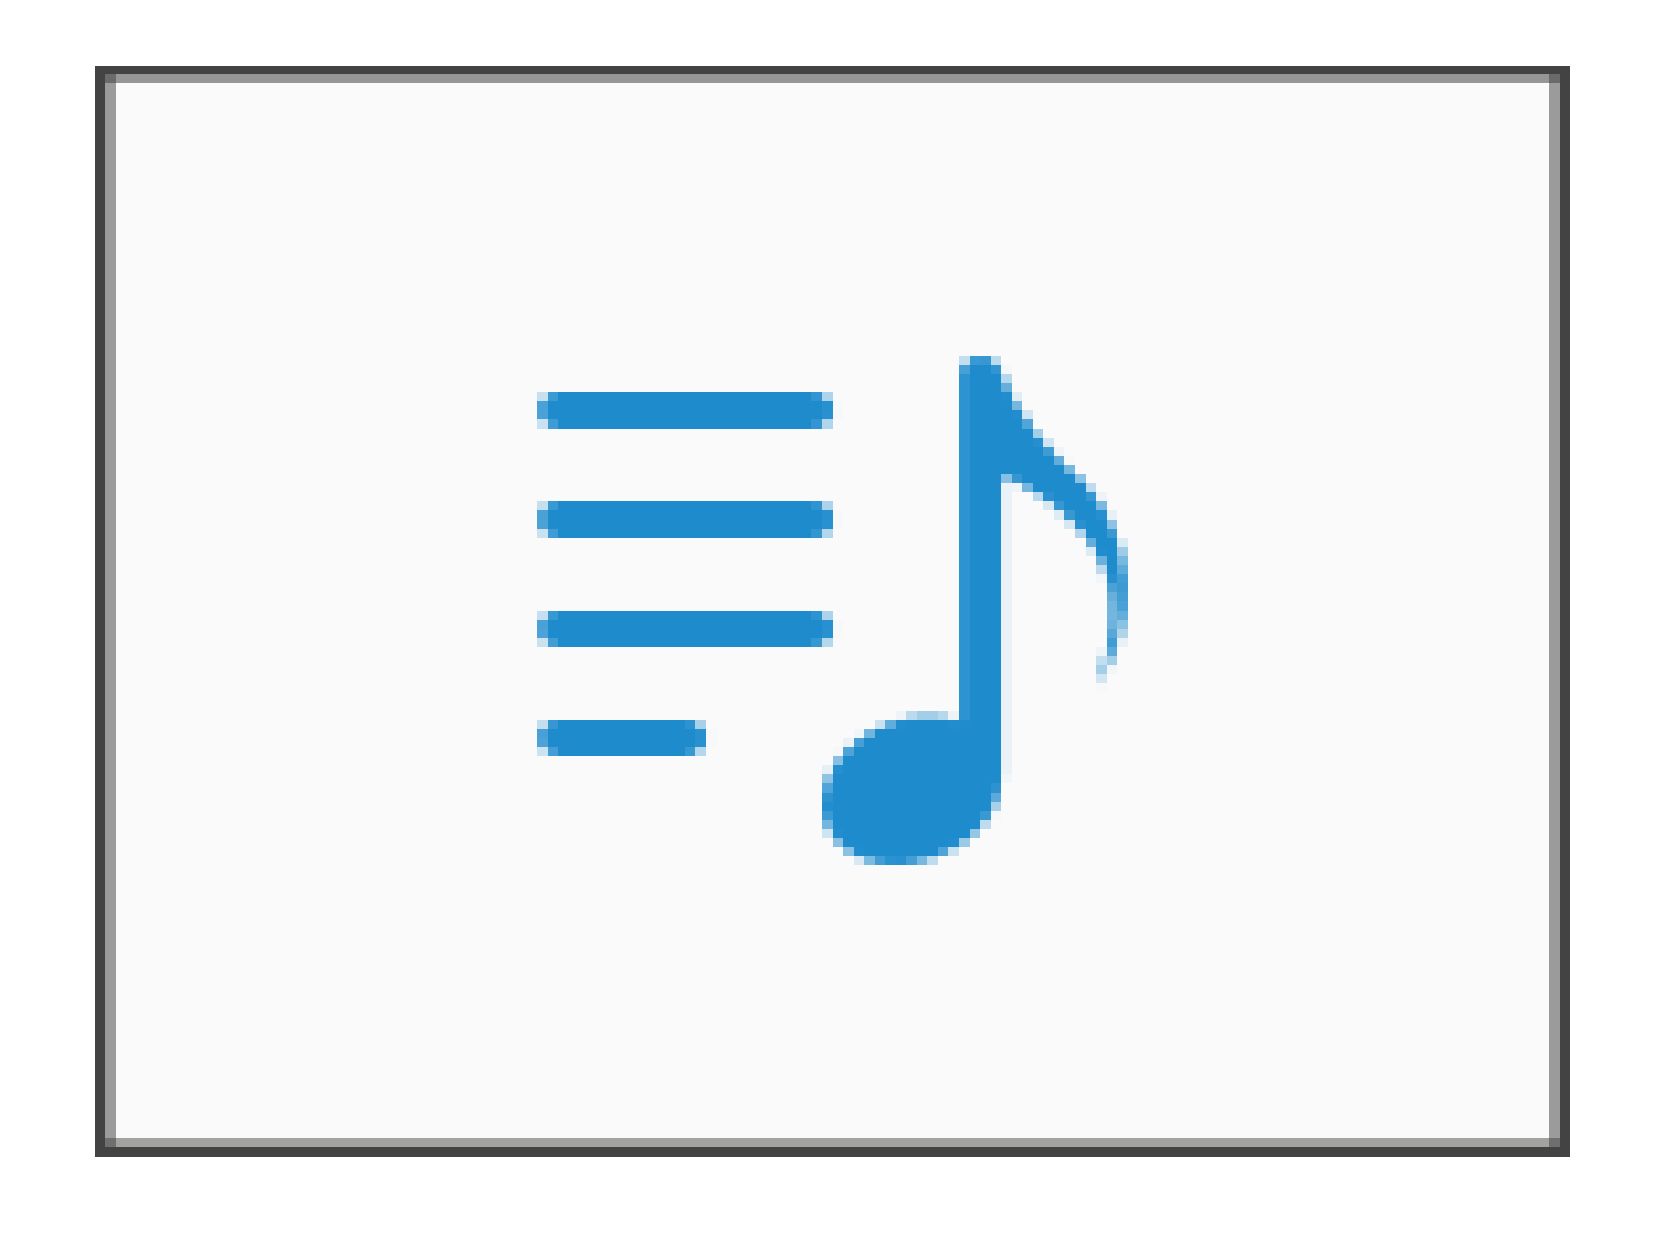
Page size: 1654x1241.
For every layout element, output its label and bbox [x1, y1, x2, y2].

text_box [94, 64, 1571, 1158]
